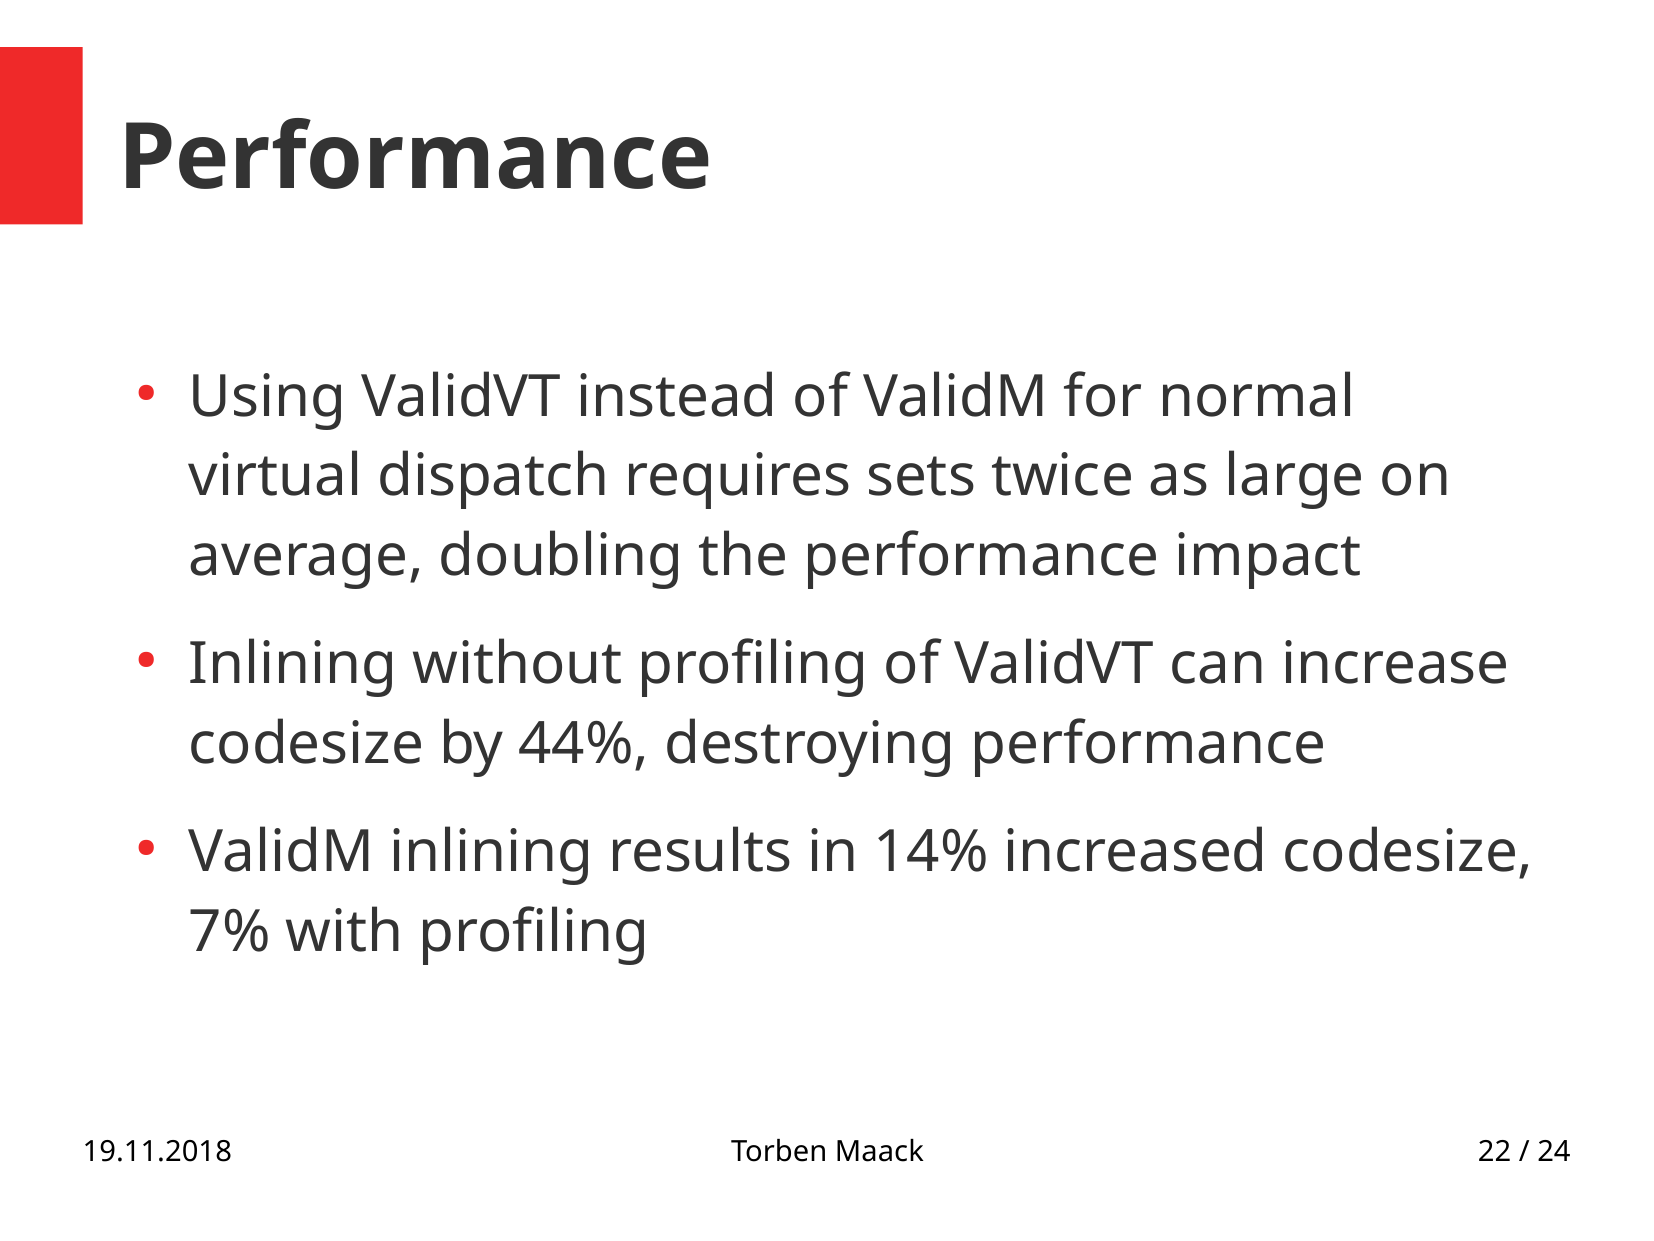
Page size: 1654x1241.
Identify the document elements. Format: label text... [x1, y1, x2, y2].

list Using ValidVT instead of ValidM for normal virtual dispatch requires sets twice as large on average, doubling the performance impact Inlining without profiling of ValidVT can increase codesize by 44%, destroying performance ValidM inlining results in 14% increased codesize, 7% with profiling [118, 354, 1536, 1074]
title Performance [118, 49, 1571, 257]
